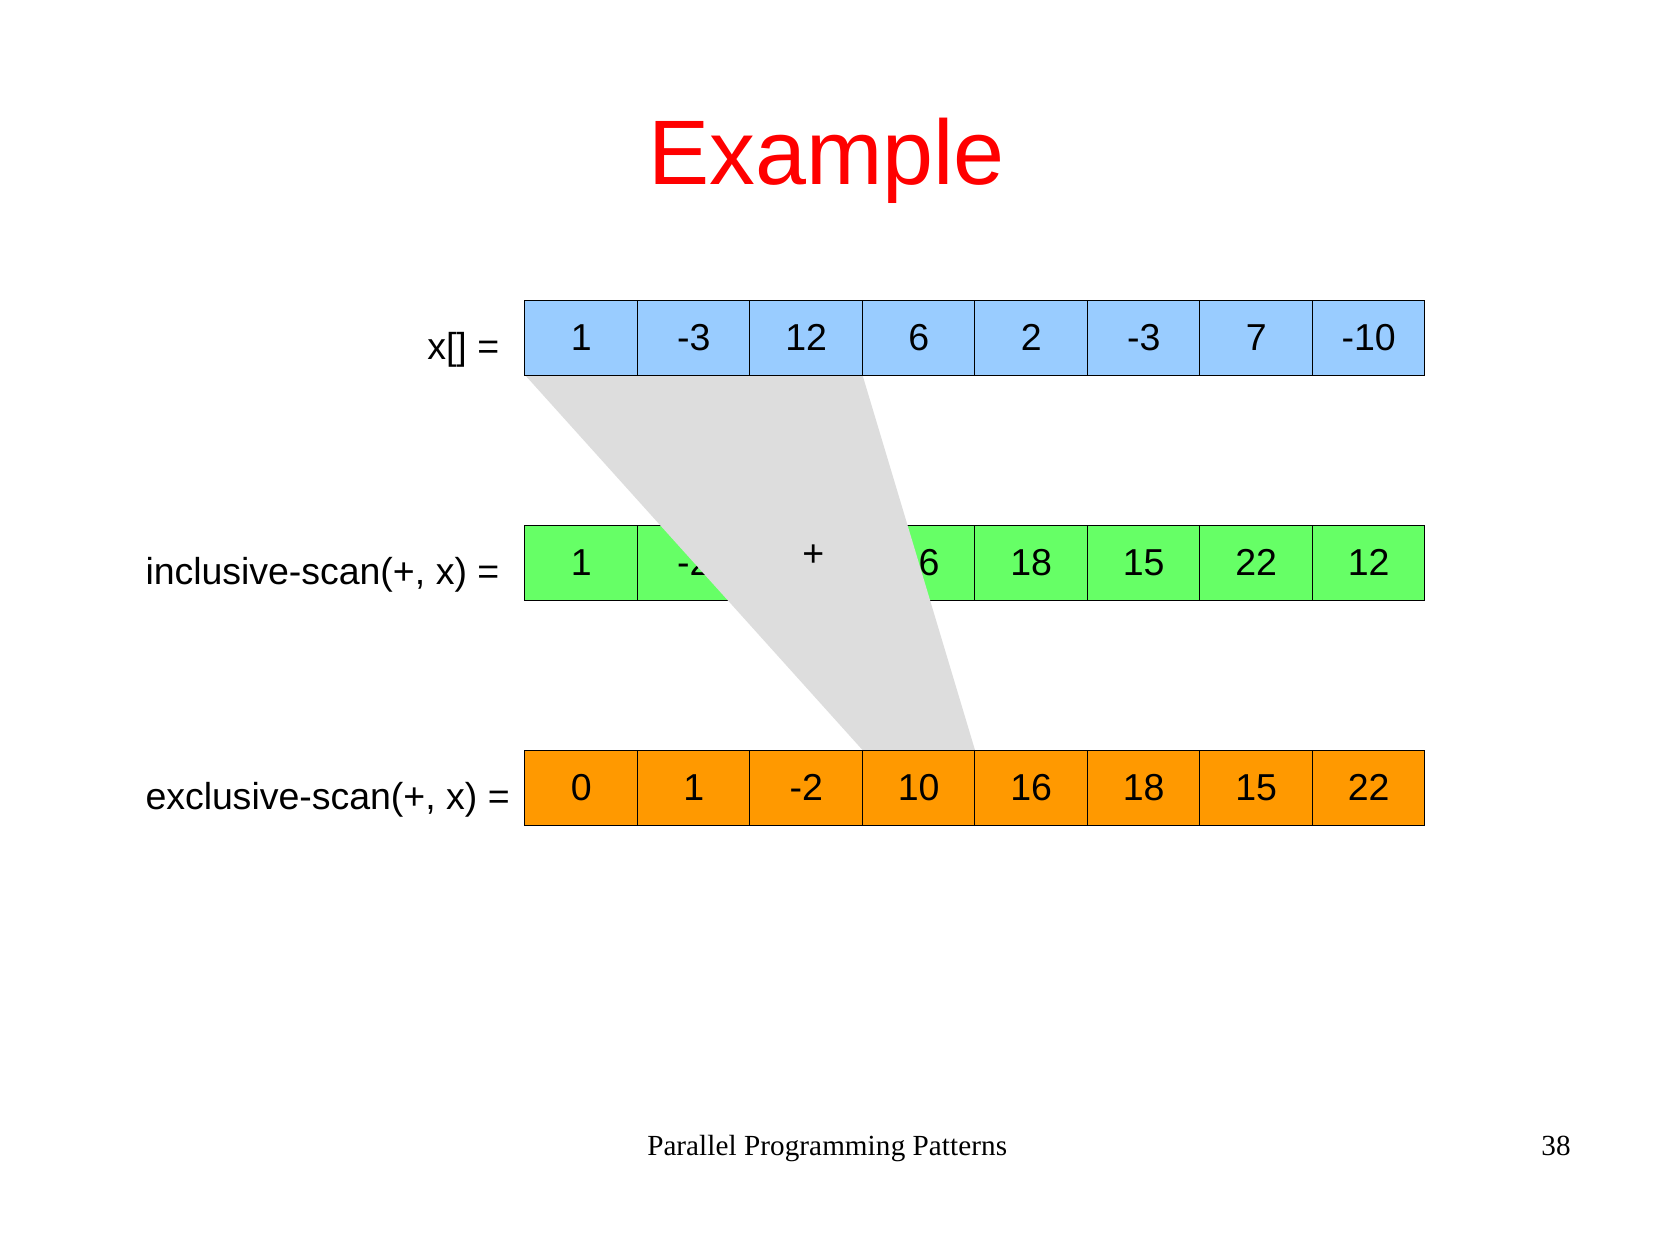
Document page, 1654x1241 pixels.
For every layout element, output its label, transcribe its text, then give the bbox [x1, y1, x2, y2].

text_box 12 [1312, 525, 1425, 601]
text_box inclusive-scan(+, x) = [130, 543, 526, 601]
text_box 1 [524, 300, 637, 376]
text_box 2 [974, 300, 1087, 376]
text_box 6 [862, 300, 974, 376]
text_box 16 [974, 750, 1087, 826]
text_box 15 [1199, 750, 1312, 826]
text_box + [787, 525, 840, 582]
text_box 18 [1087, 750, 1199, 826]
text_box 16 [908, 525, 974, 601]
text_box 15 [1087, 525, 1199, 601]
title Example [82, 49, 1571, 257]
text_box -3 [1087, 300, 1199, 376]
text_box [525, 376, 975, 750]
text_box 7 [1199, 300, 1312, 376]
text_box -2 [749, 750, 862, 826]
text_box 22 [1199, 525, 1312, 601]
text_box -10 [1312, 300, 1425, 376]
text_box 16 [924, 561, 934, 573]
text_box x[] = [412, 318, 525, 376]
text_box 1 [524, 525, 637, 601]
text_box 10 [862, 750, 974, 826]
text_box 1 [637, 750, 749, 826]
text_box 22 [1312, 750, 1425, 826]
text_box exclusive-scan(+, x) = [130, 768, 536, 826]
text_box -3 [637, 300, 749, 376]
text_box -2 [637, 525, 727, 601]
text_box 0 [524, 750, 637, 826]
text_box 12 [749, 300, 862, 376]
text_box 18 [974, 525, 1087, 601]
